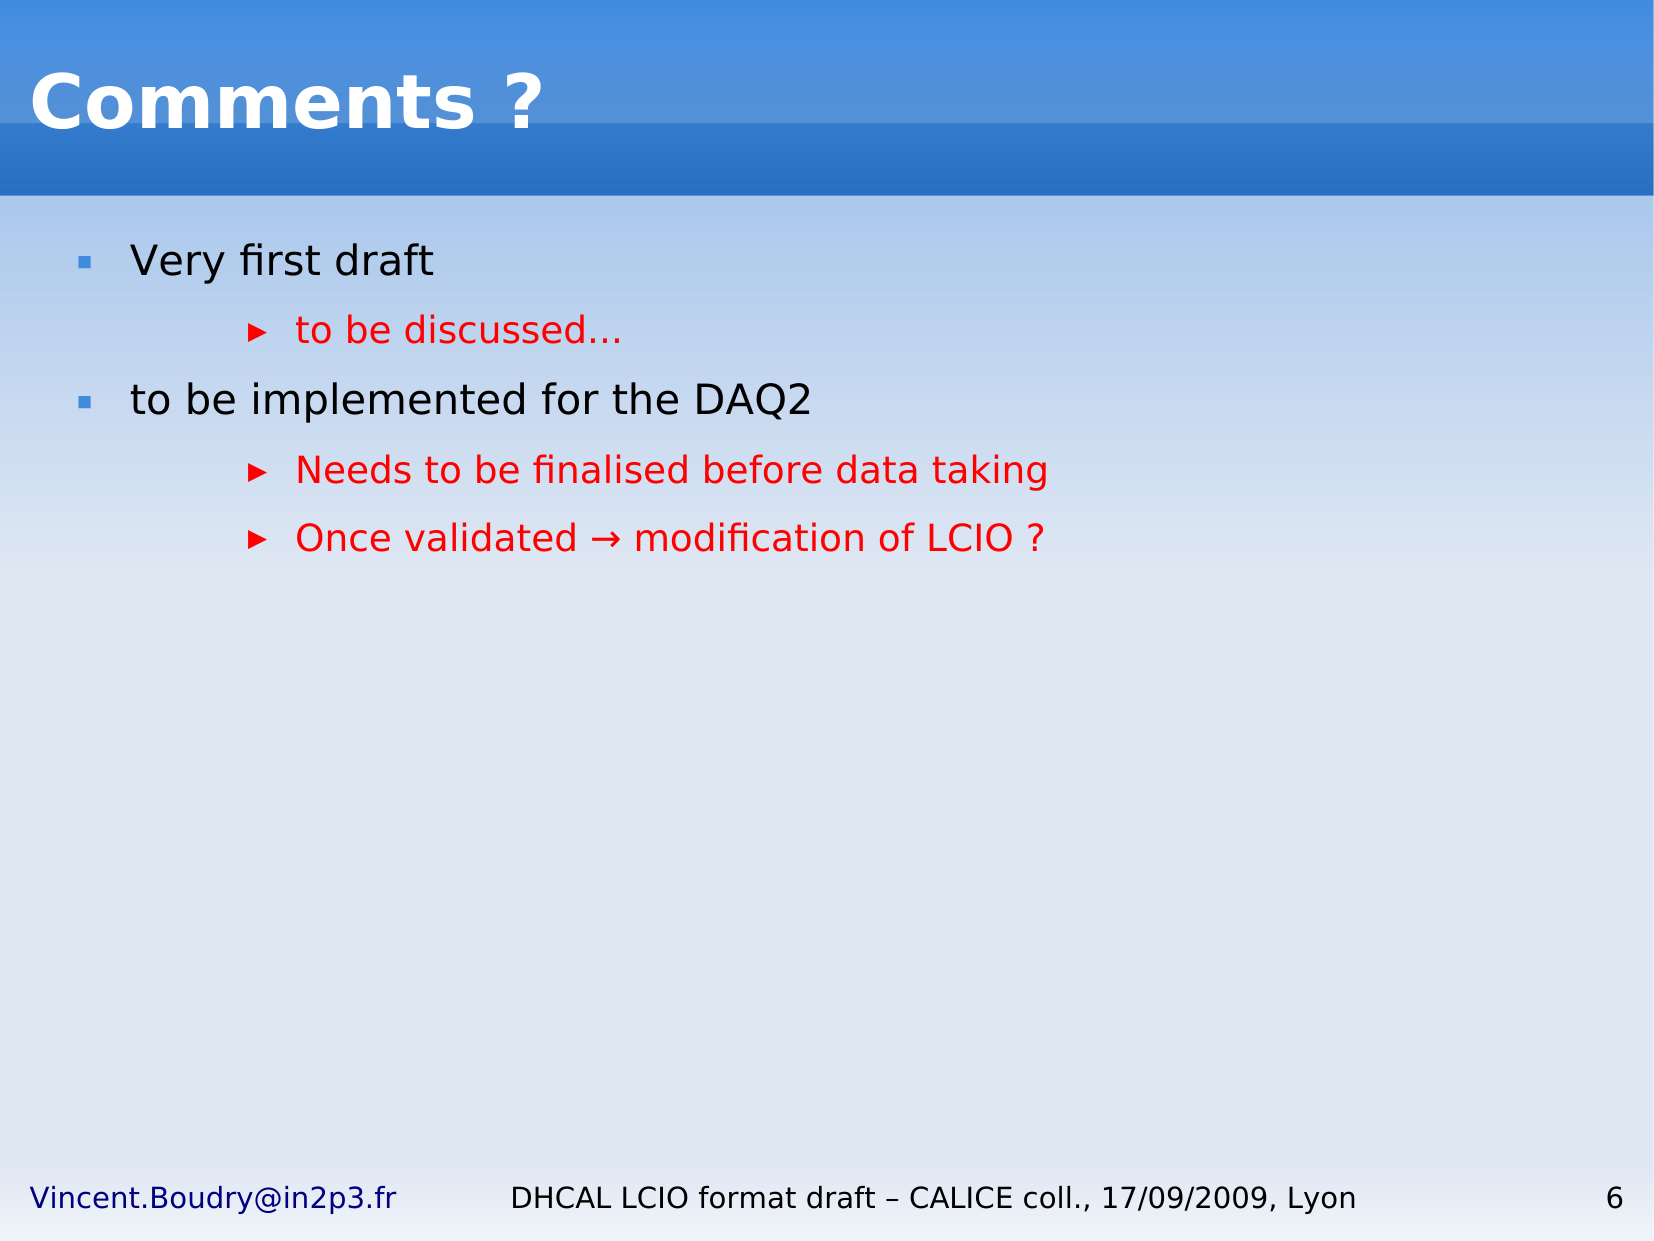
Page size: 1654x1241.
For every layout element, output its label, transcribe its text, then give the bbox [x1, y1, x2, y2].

title Comments ? [29, 0, 1654, 207]
picture [0, 0, 1654, 1241]
list Very first draft to be discussed... to be implemented for the DAQ2 Needs to be finalised before data taking Once validated → modification of LCIO ? [59, 236, 1595, 1137]
